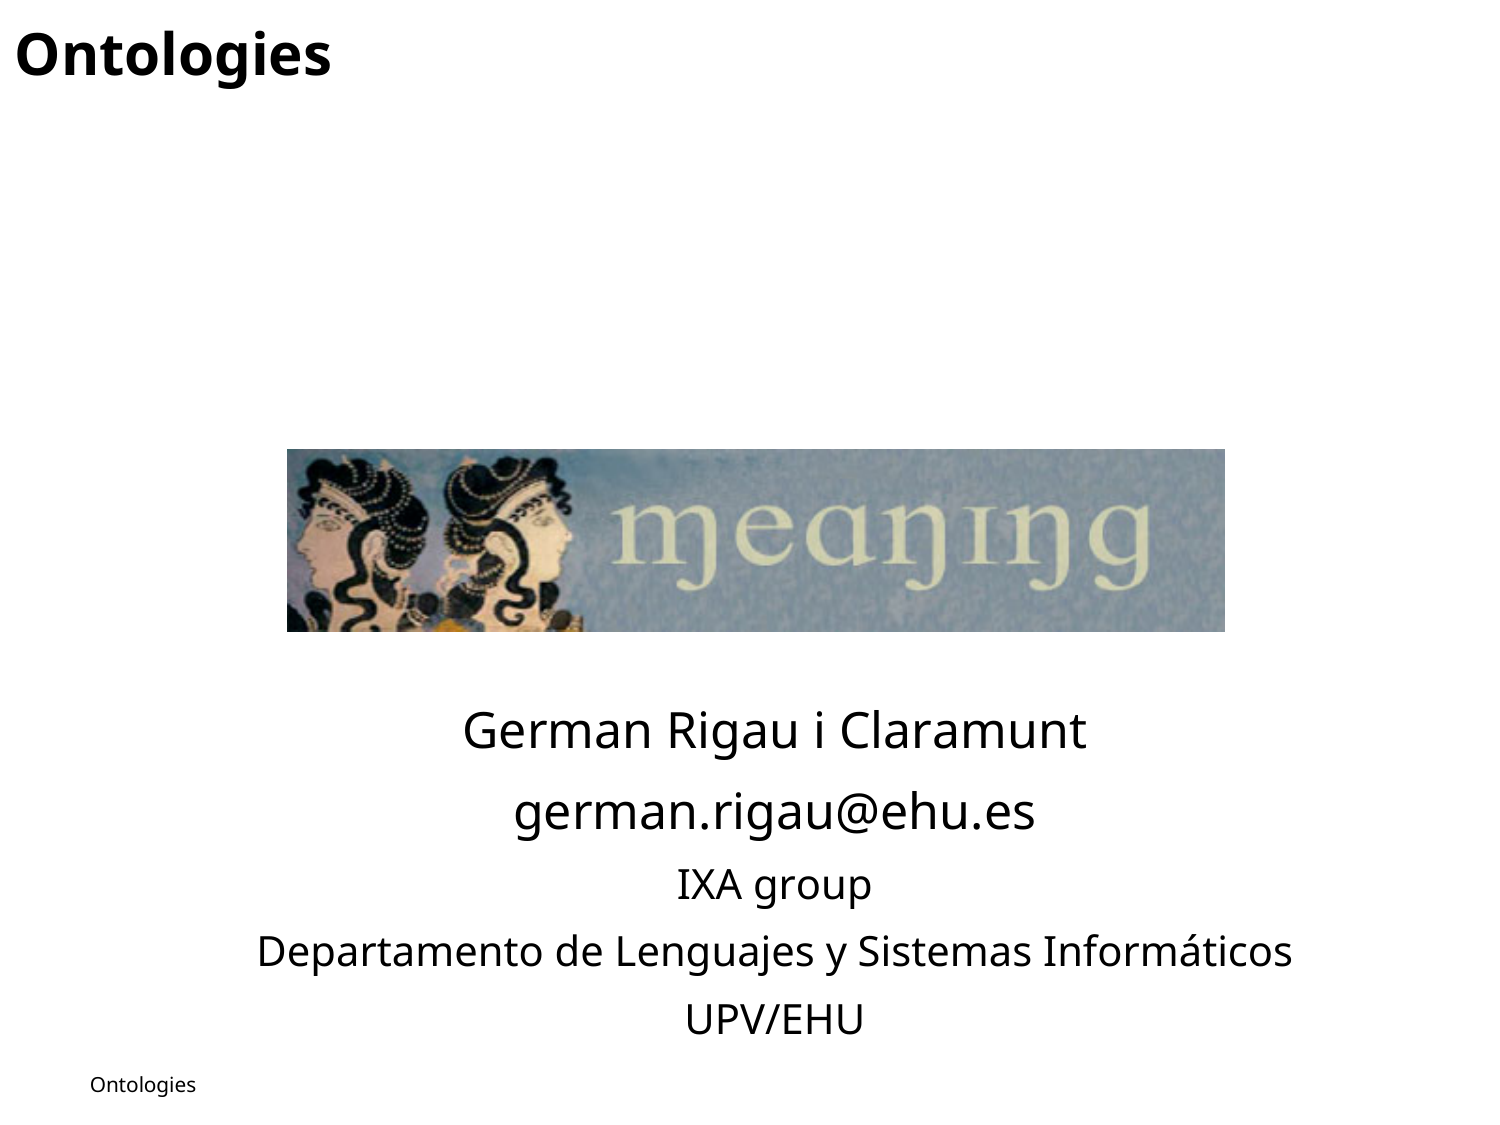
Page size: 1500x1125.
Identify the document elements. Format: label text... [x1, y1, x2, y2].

text_box German Rigau i Claramunt german.rigau@ehu.es IXA group Departamento de Lenguajes y Sistemas Informáticos UPV/EHU [112, 687, 1438, 1051]
text_box Ontologies [0, 0, 1276, 100]
picture [287, 449, 1225, 632]
